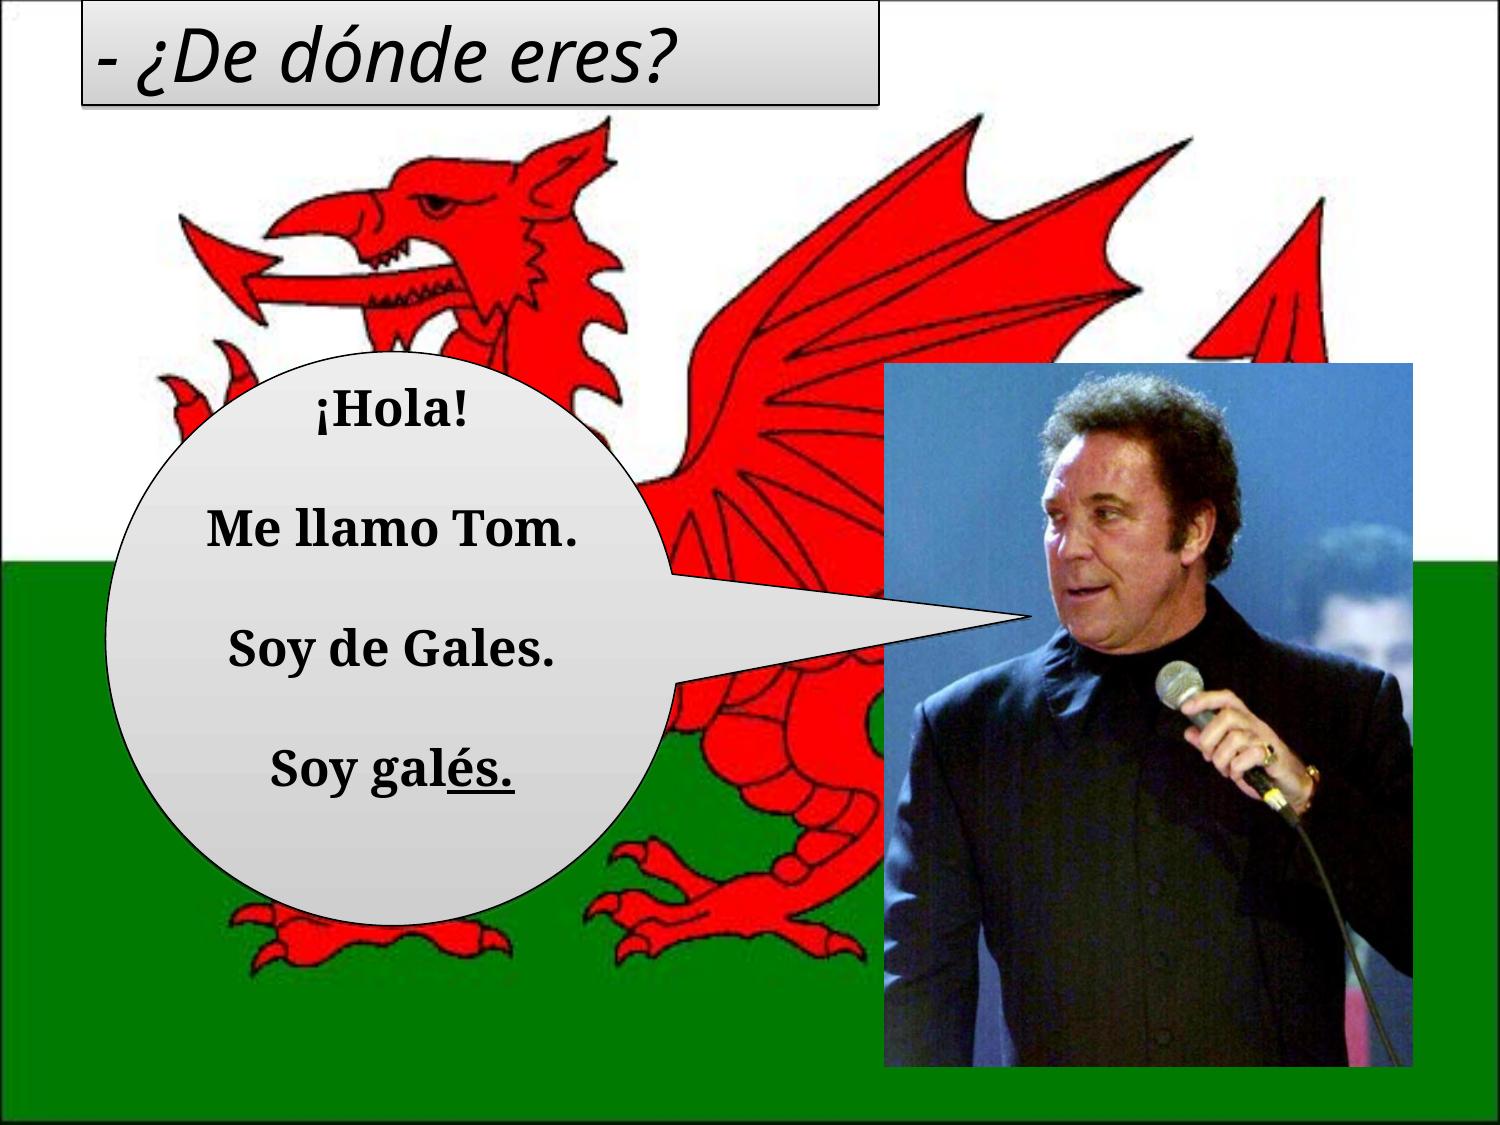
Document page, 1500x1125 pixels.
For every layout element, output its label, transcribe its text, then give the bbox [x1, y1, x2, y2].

text_box ¡Hola! Me llamo Tom. Soy de Gales. Soy galés. [105, 351, 1032, 926]
picture [0, 0, 1500, 1125]
text_box - ¿De dónde eres? [81, 0, 879, 105]
